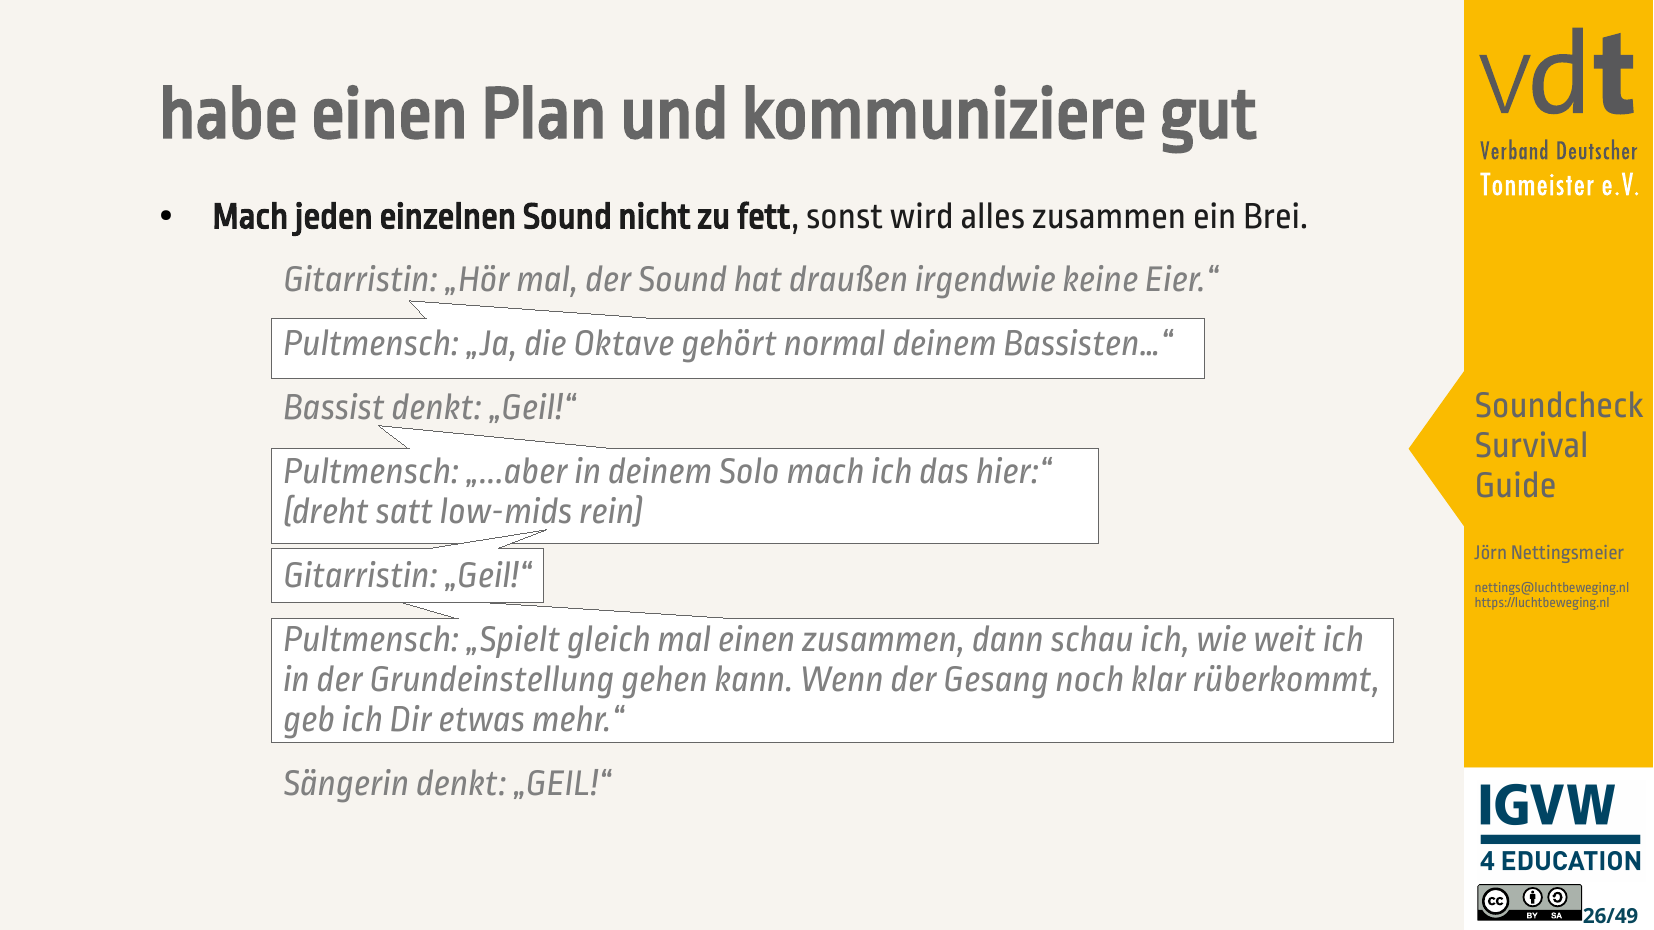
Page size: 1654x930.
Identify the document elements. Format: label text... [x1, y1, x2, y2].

picture [1477, 780, 1646, 882]
title habe einen Plan und kommuniziere gut [82, 37, 1335, 193]
list Mach jeden einzelnen Sound nicht zu fett, sonst wird alles zusammen ein Brei. Gitarristin: „Hör mal, der Sound hat draußen irgendwie keine Eier.“ Pultmensch: „Ja, die Oktave gehört normal deinem Bassisten…“ Bassist denkt: „Geil!“ Pultmensch: „...aber in deinem Solo mach ich das hier:“ (dreht satt low-mids rein) Gitarristin: „Geil!“ Pultmensch: „Spielt gleich mal einen zusammen, dann schau ich, wie weit ich in der Grundeinstellung gehen kann. Wenn der Gesang noch klar rüberkommt, geb ich Dir etwas mehr.“ Sängerin denkt: „GEIL!“ [141, 196, 1394, 930]
